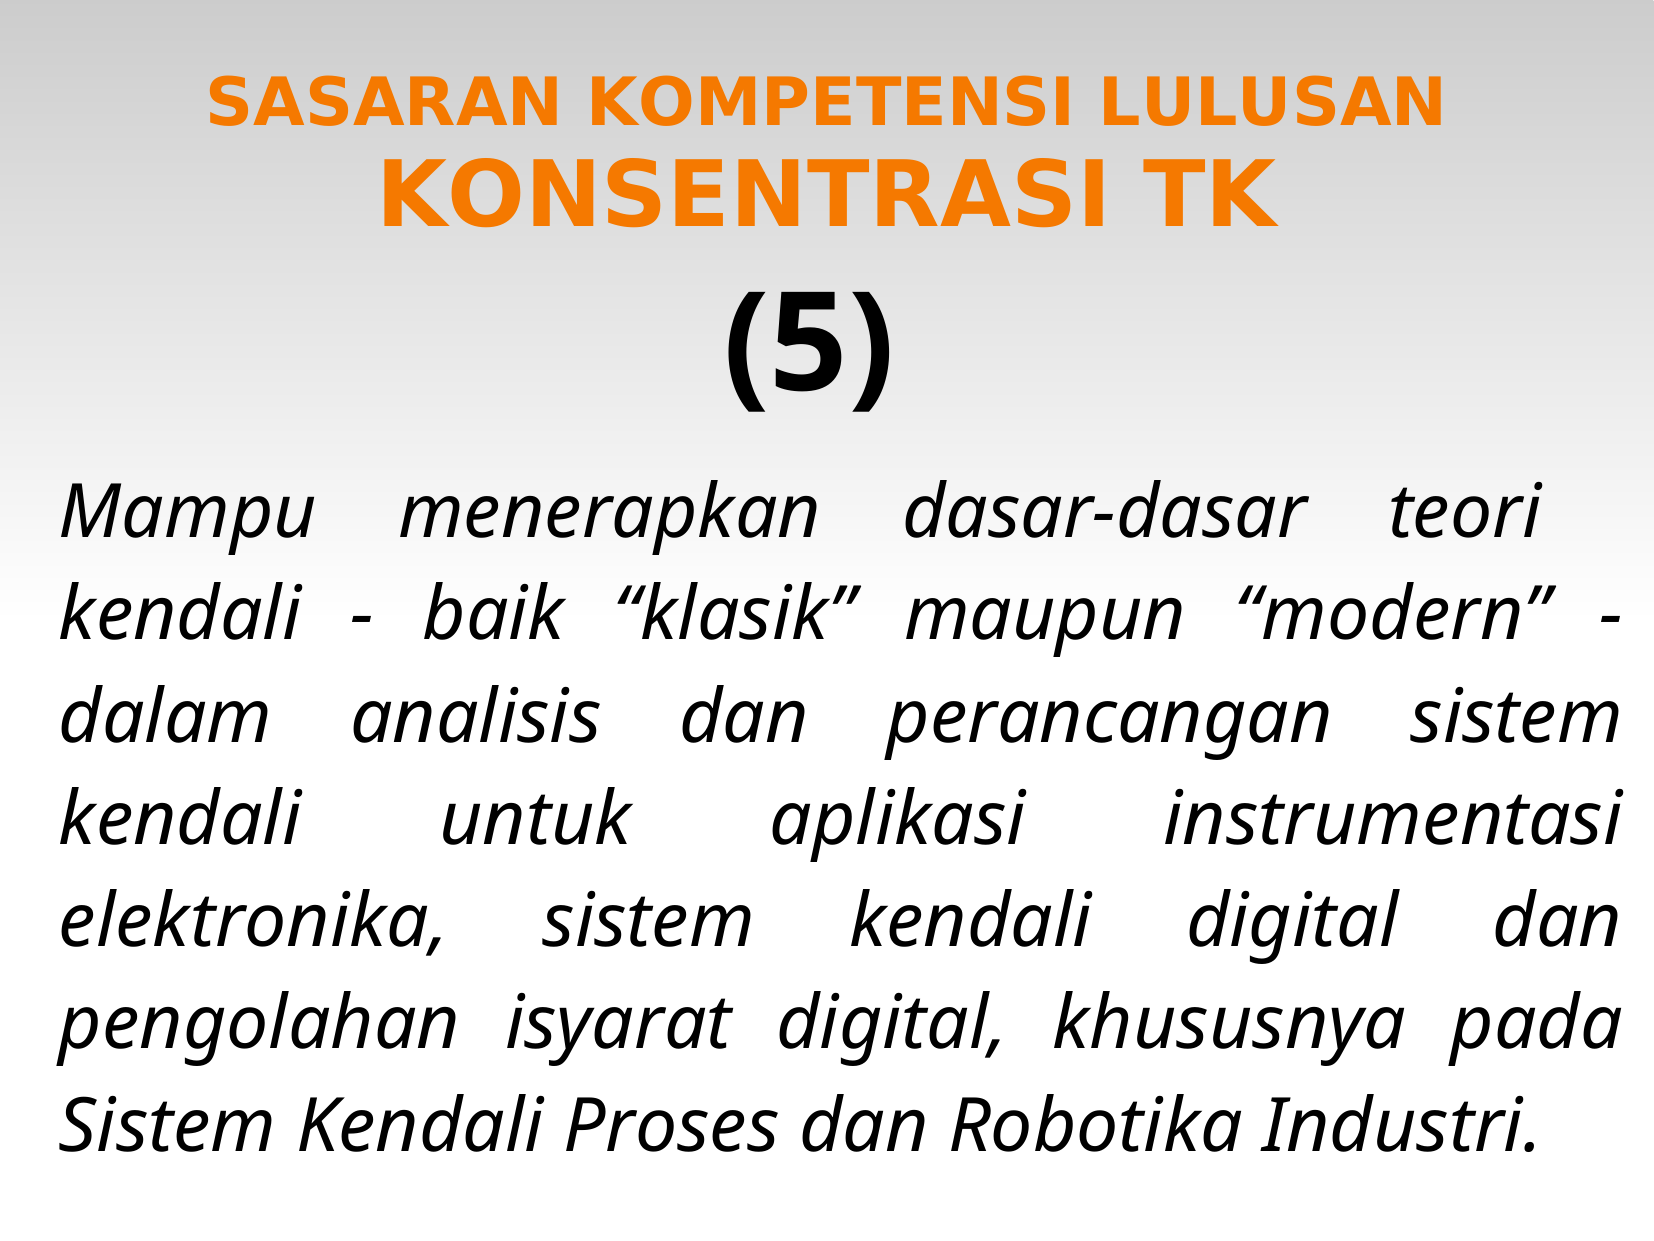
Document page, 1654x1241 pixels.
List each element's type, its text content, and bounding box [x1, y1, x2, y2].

subtitle Mampu menerapkan dasar-dasar teori kendali - baik “klasik” maupun “modern” - dalam analisis dan perancangan sistem kendali untuk aplikasi instrumentasi elektronika, sistem kendali digital dan pengolahan isyarat digital, khususnya pada Sistem Kendali Proses dan Robotika Industri. [59, 413, 1625, 1218]
text_box (5) [708, 266, 925, 441]
title SASARAN KOMPETENSI LULUSAN KONSENTRASI TK [82, 45, 1571, 266]
